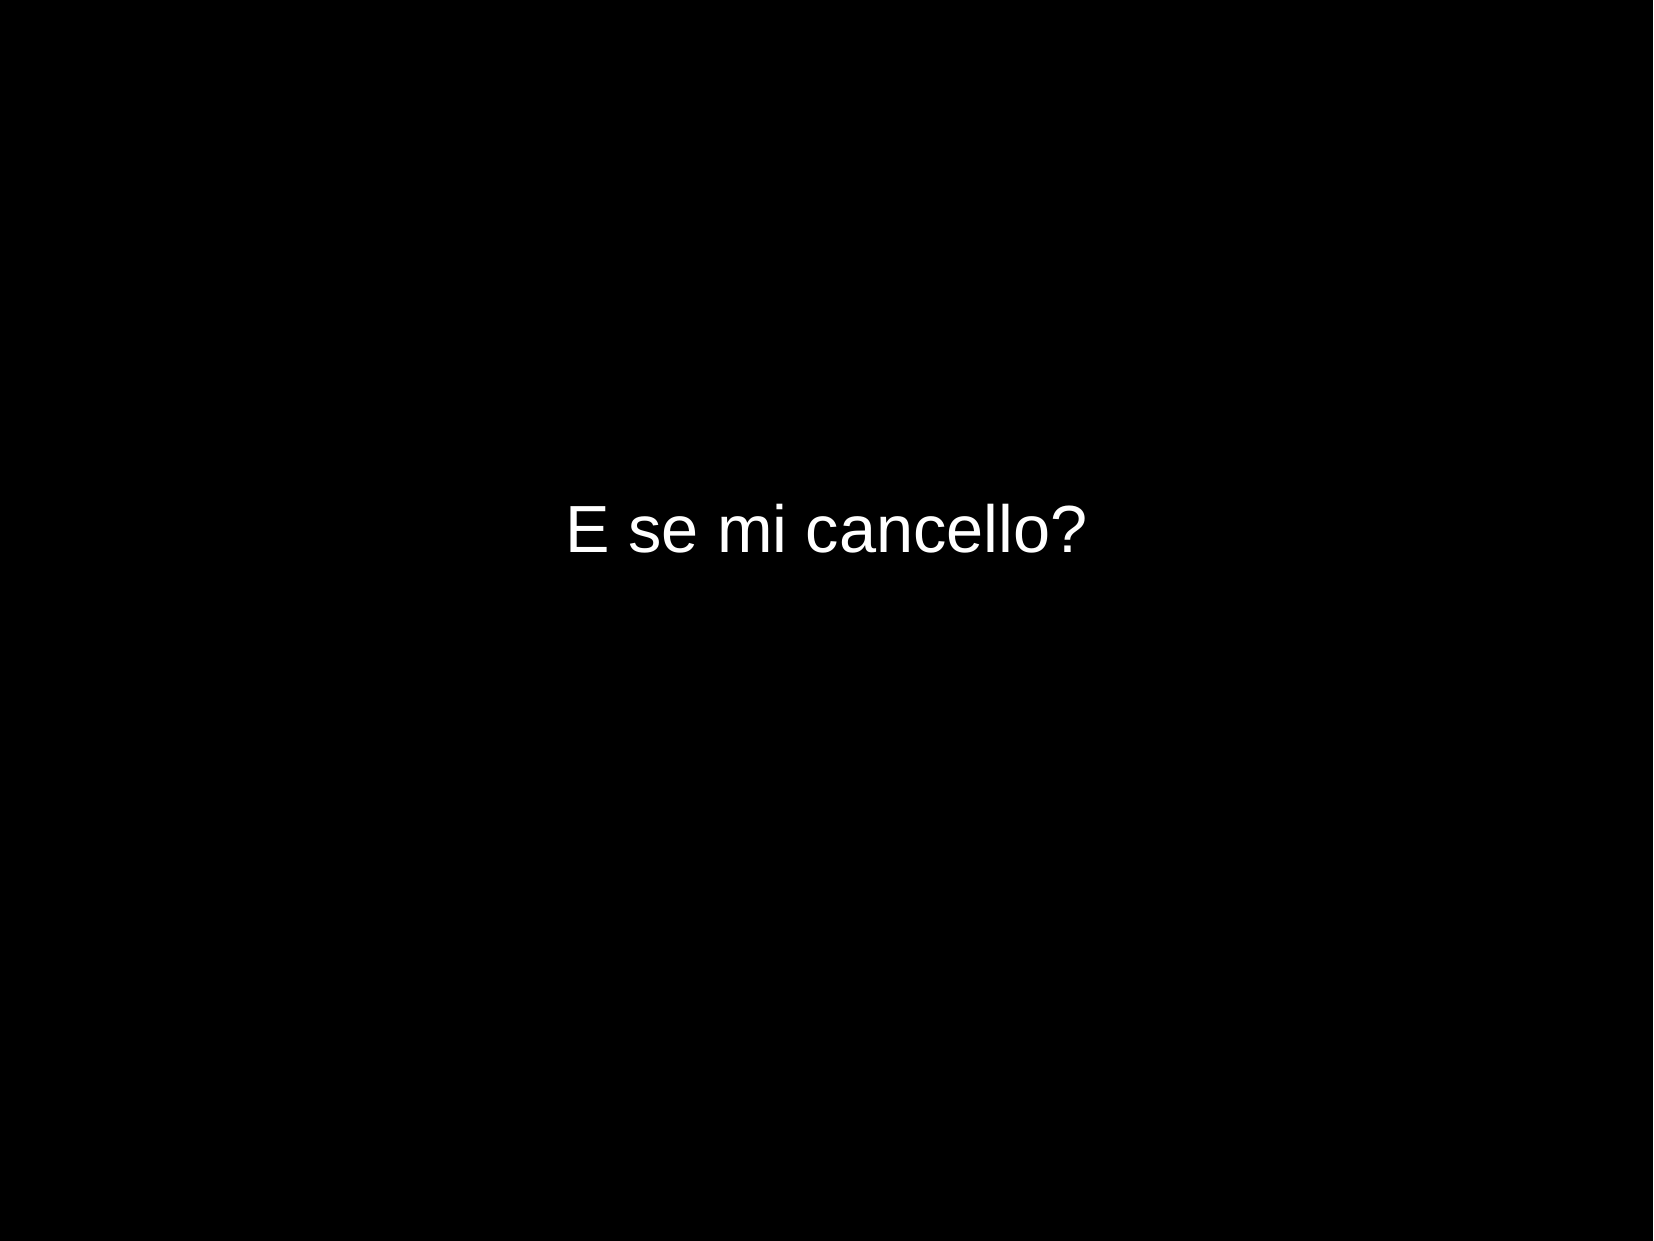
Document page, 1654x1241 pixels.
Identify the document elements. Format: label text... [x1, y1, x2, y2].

subtitle E se mi cancello? [82, 49, 1571, 1010]
